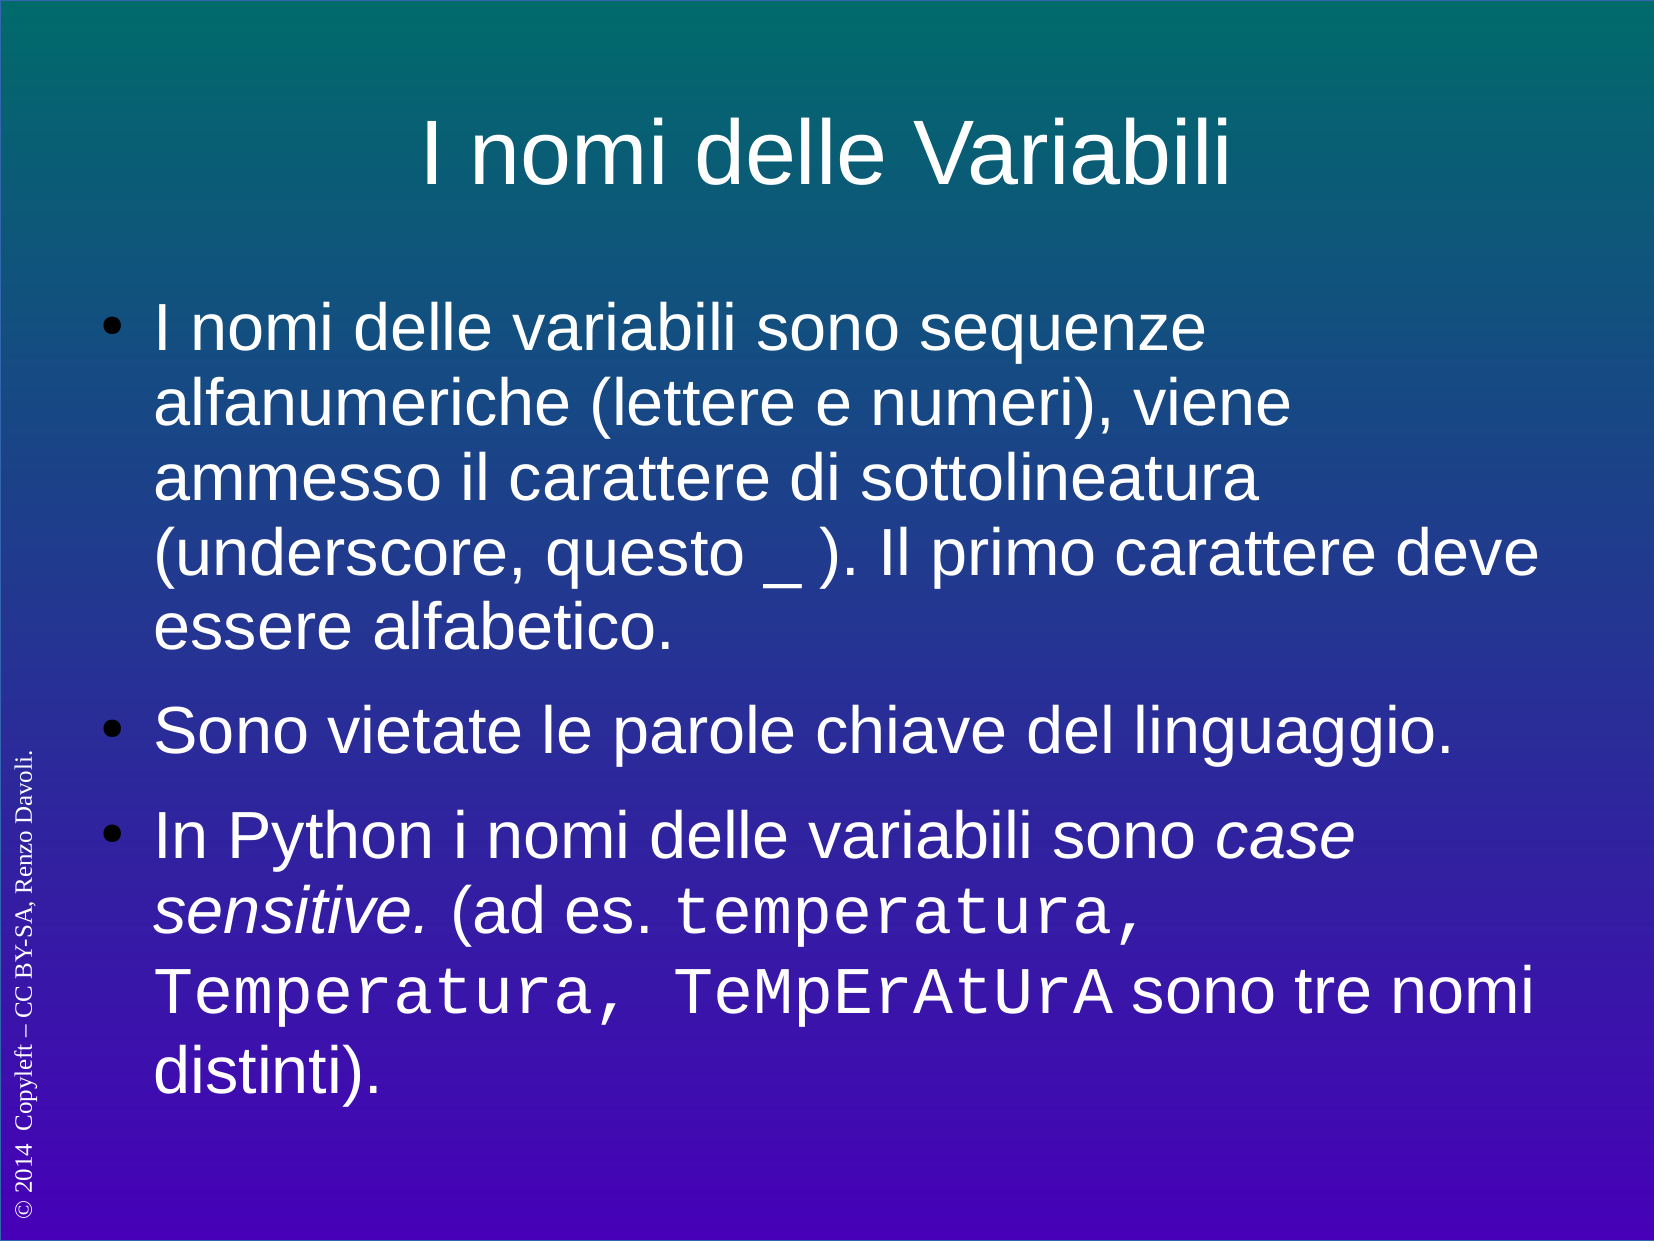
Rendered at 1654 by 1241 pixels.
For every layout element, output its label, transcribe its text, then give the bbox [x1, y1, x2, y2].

title I nomi delle Variabili [82, 49, 1571, 257]
list I nomi delle variabili sono sequenze alfanumeriche (lettere e numeri), viene ammesso il carattere di sottolineatura (underscore, questo _ ). Il primo carattere deve essere alfabetico. Sono vietate le parole chiave del linguaggio. In Python i nomi delle variabili sono case sensitive. (ad es. temperatura, Temperatura, TeMpErAtUrA sono tre nomi distinti). [82, 290, 1571, 1186]
